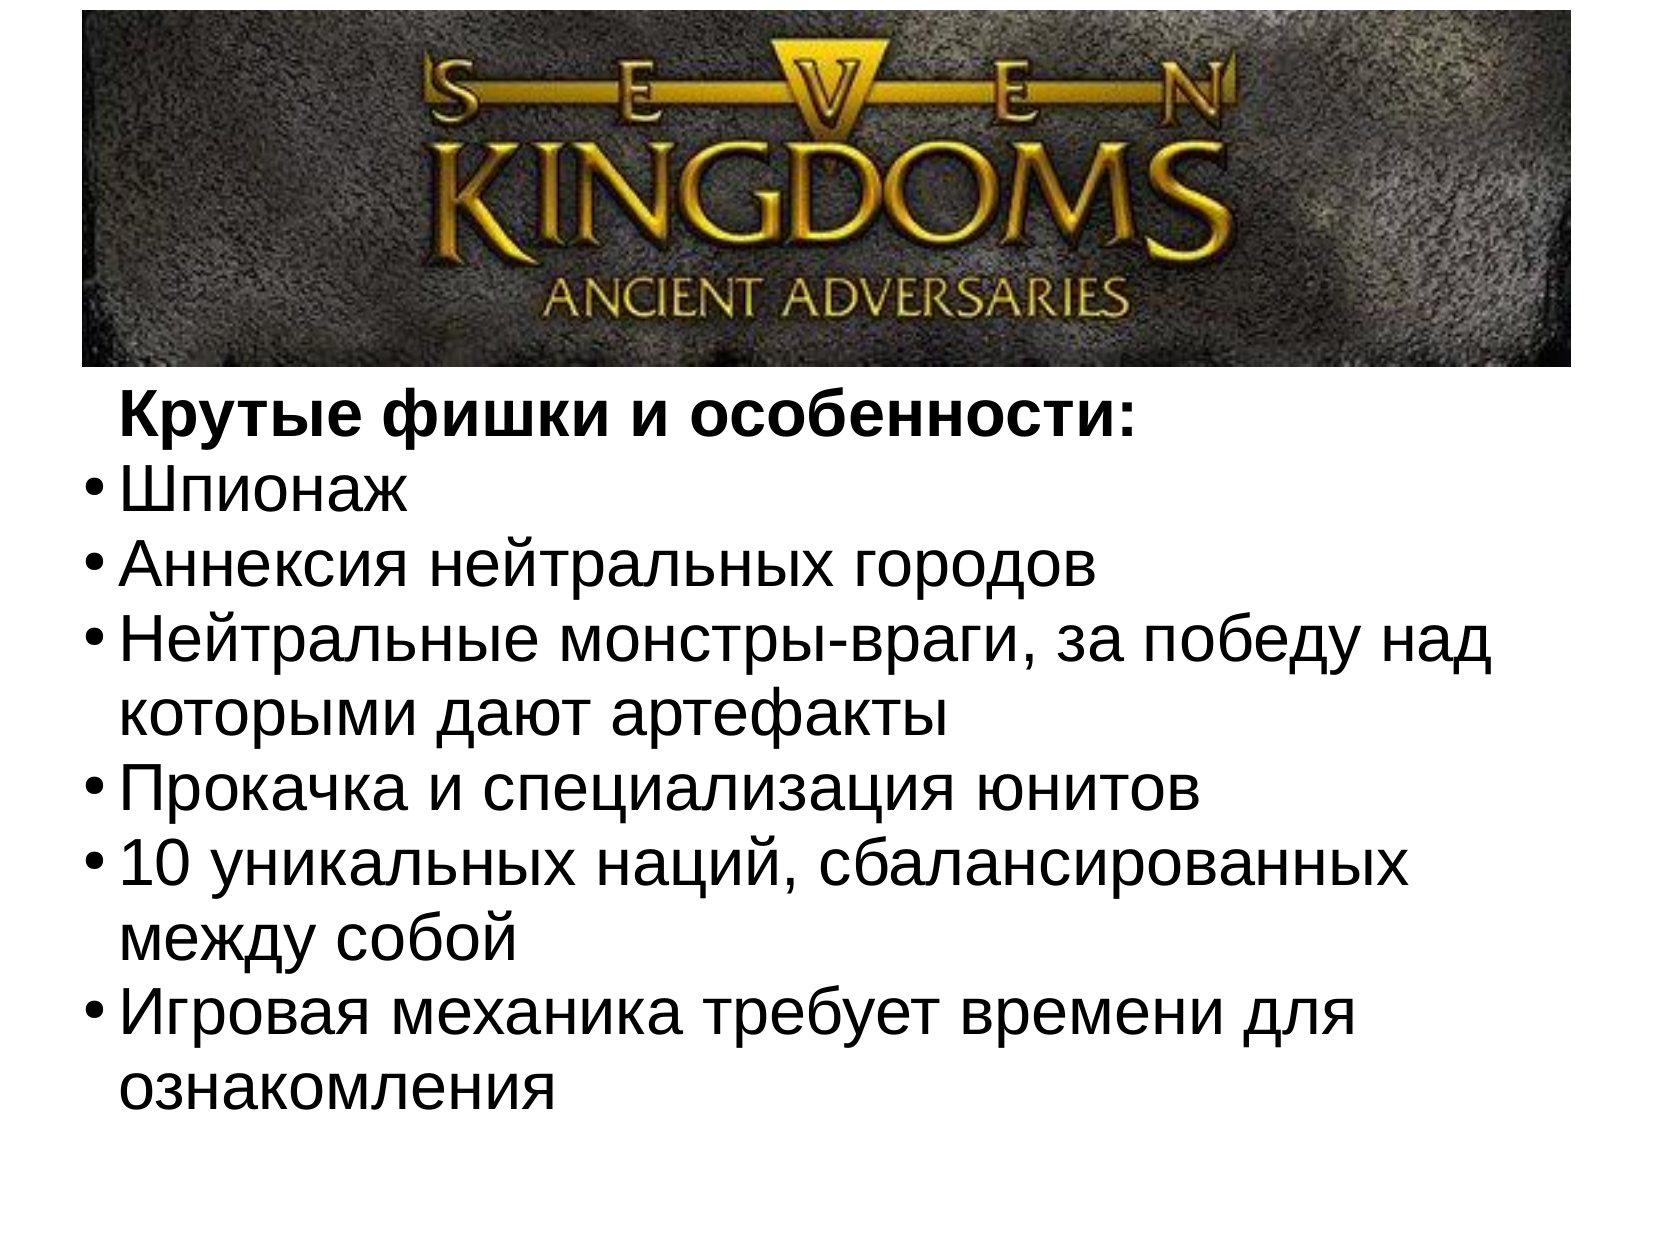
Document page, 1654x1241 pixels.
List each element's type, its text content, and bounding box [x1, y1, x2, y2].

picture [82, 10, 1571, 366]
subtitle Крутые фишки и особенности: Шпионаж Аннексия нейтральных городов Нейтральные монстры-враги, за победу над которыми дают артефакты Прокачка и специализация юнитов 10 уникальных наций, сбалансированных между собой Игровая механика требует времени для ознакомления [82, 366, 1571, 1134]
